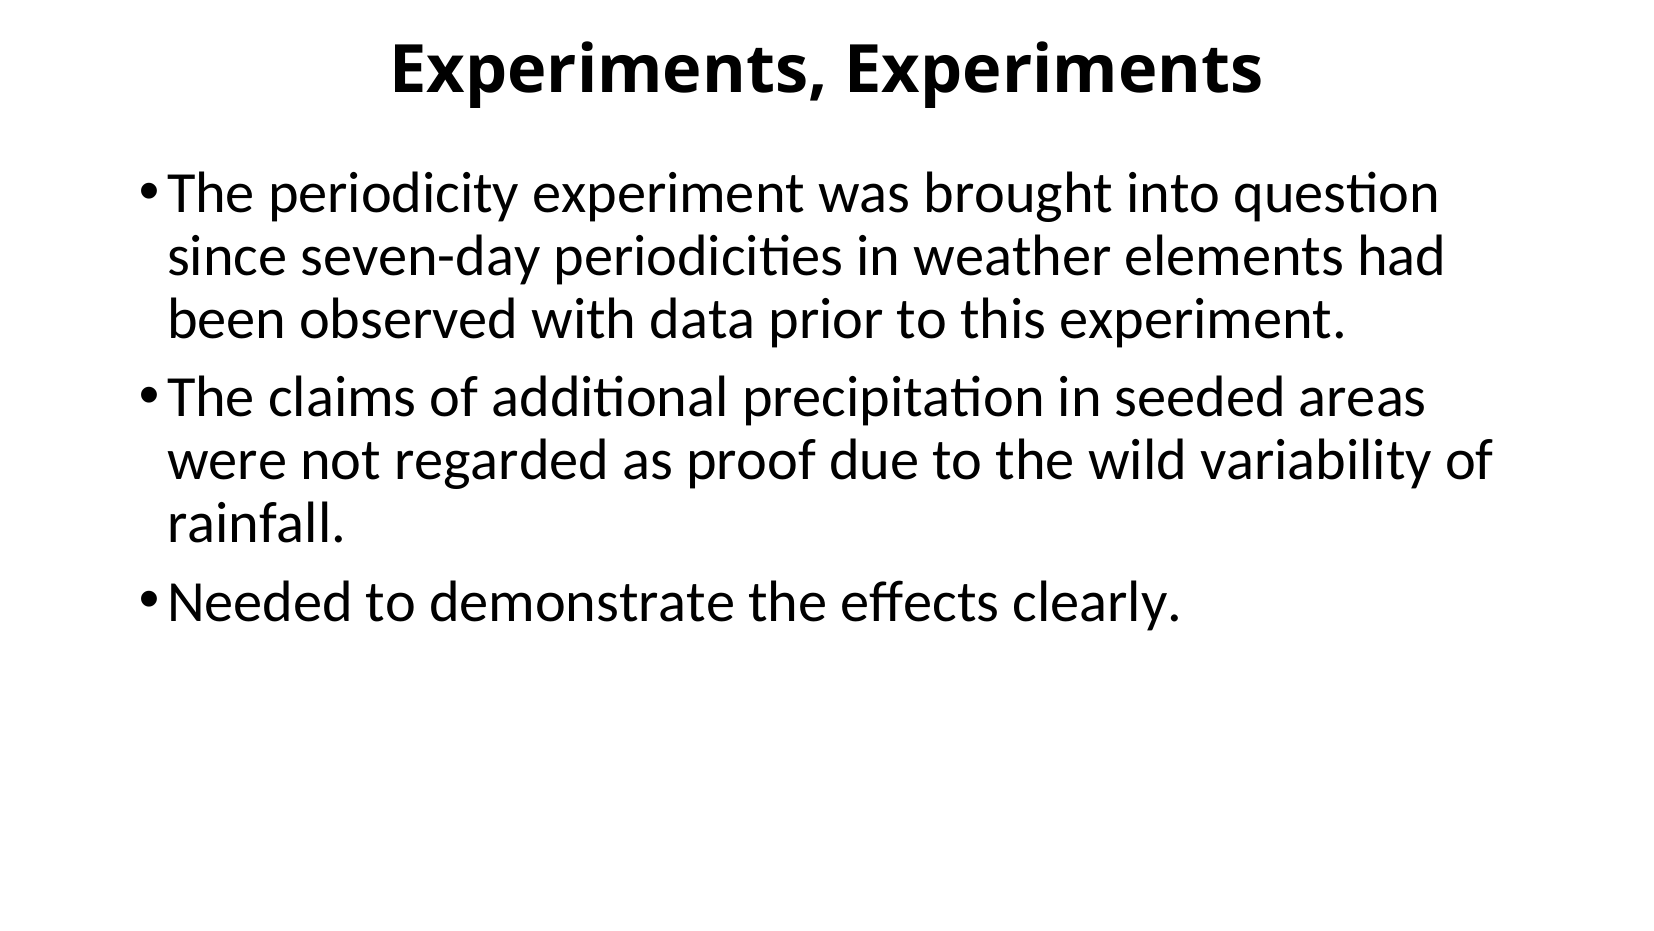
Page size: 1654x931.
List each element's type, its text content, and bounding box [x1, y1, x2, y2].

title Experiments, Experiments [0, 19, 1654, 123]
list The periodicity experiment was brought into question since seven-day periodicities in weather elements had been observed with data prior to this experiment. The claims of additional precipitation in seeded areas were not regarded as proof due to the wild variability of rainfall. Needed to demonstrate the effects clearly. [124, 155, 1530, 910]
